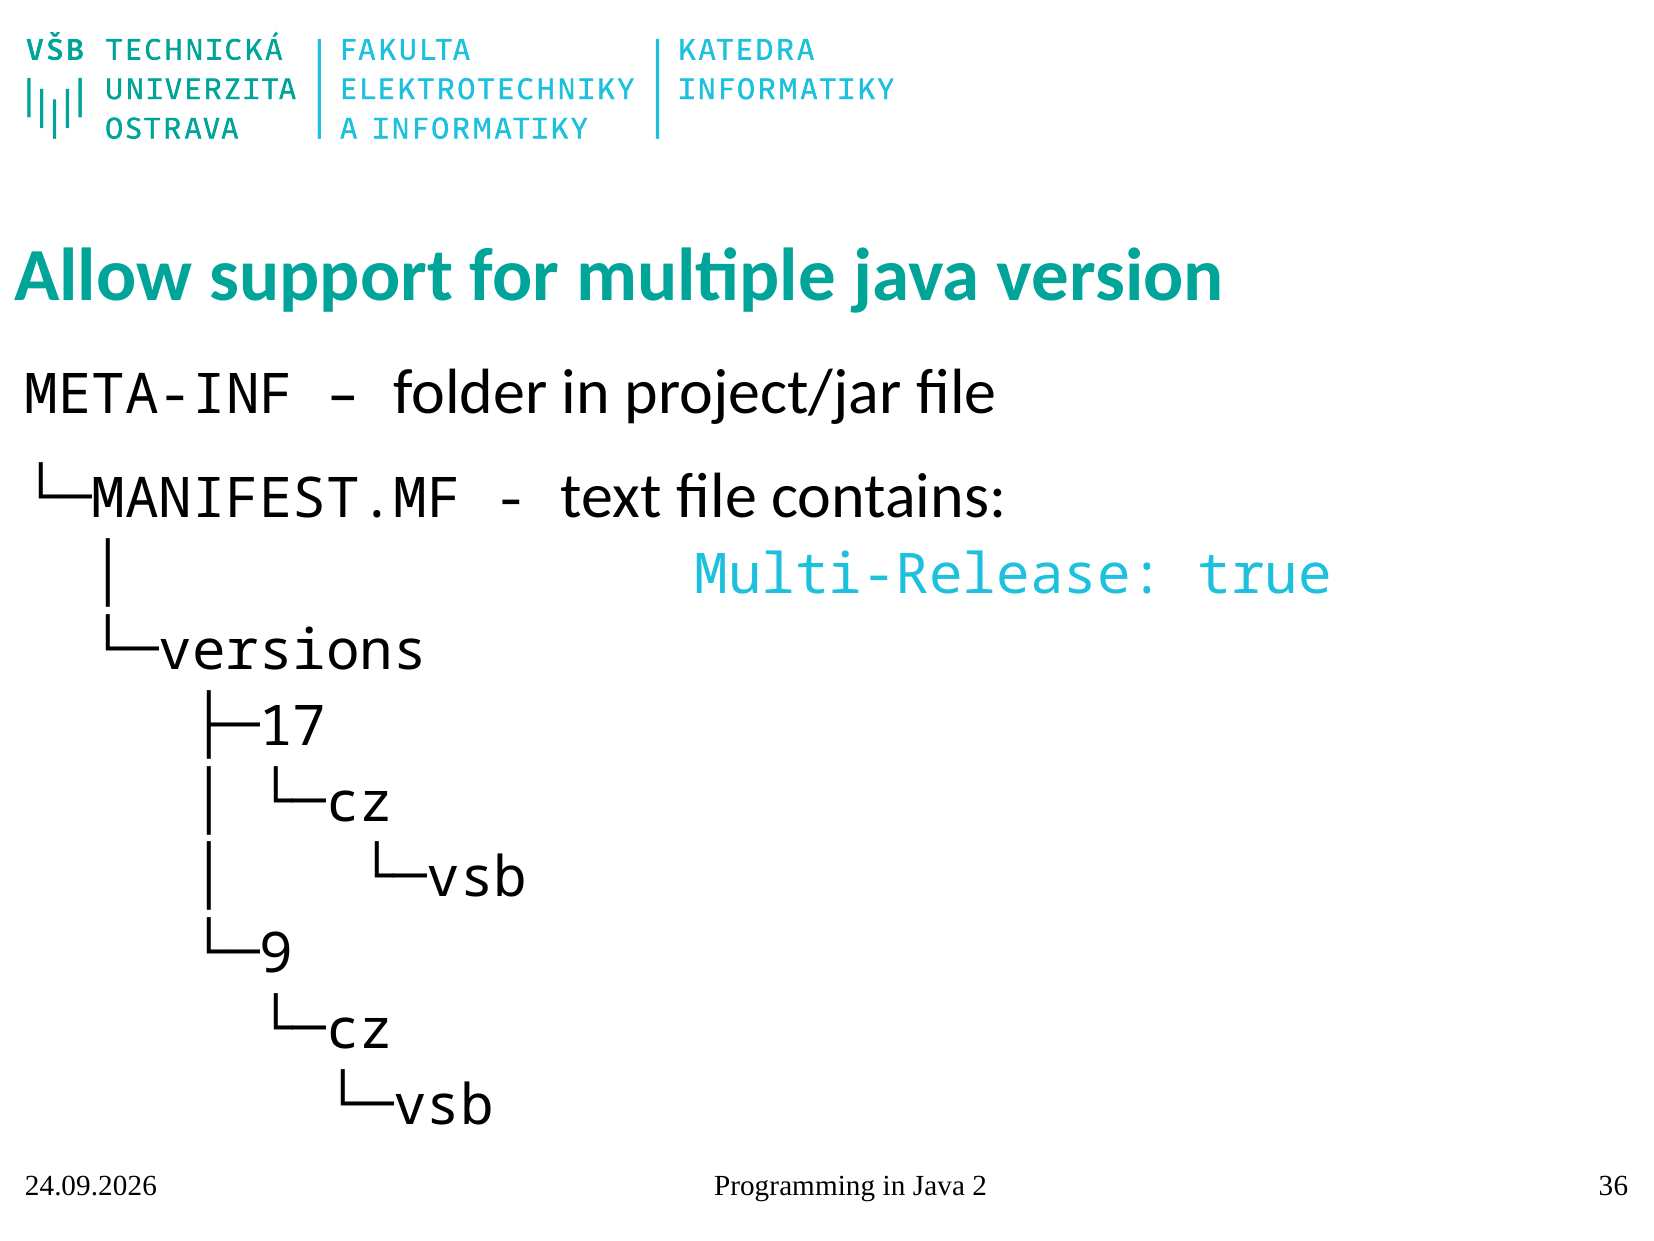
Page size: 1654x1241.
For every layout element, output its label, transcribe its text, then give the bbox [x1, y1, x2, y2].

picture [26, 31, 894, 139]
list META-INF – folder in project/jar file └─MANIFEST.MF - text file contains: │ Multi-Release: true └─versions ├─17 │ └─cz │ └─vsb └─9 └─cz └─vsb [24, 354, 1629, 1146]
title Allow support for multiple java version [14, 165, 1619, 319]
